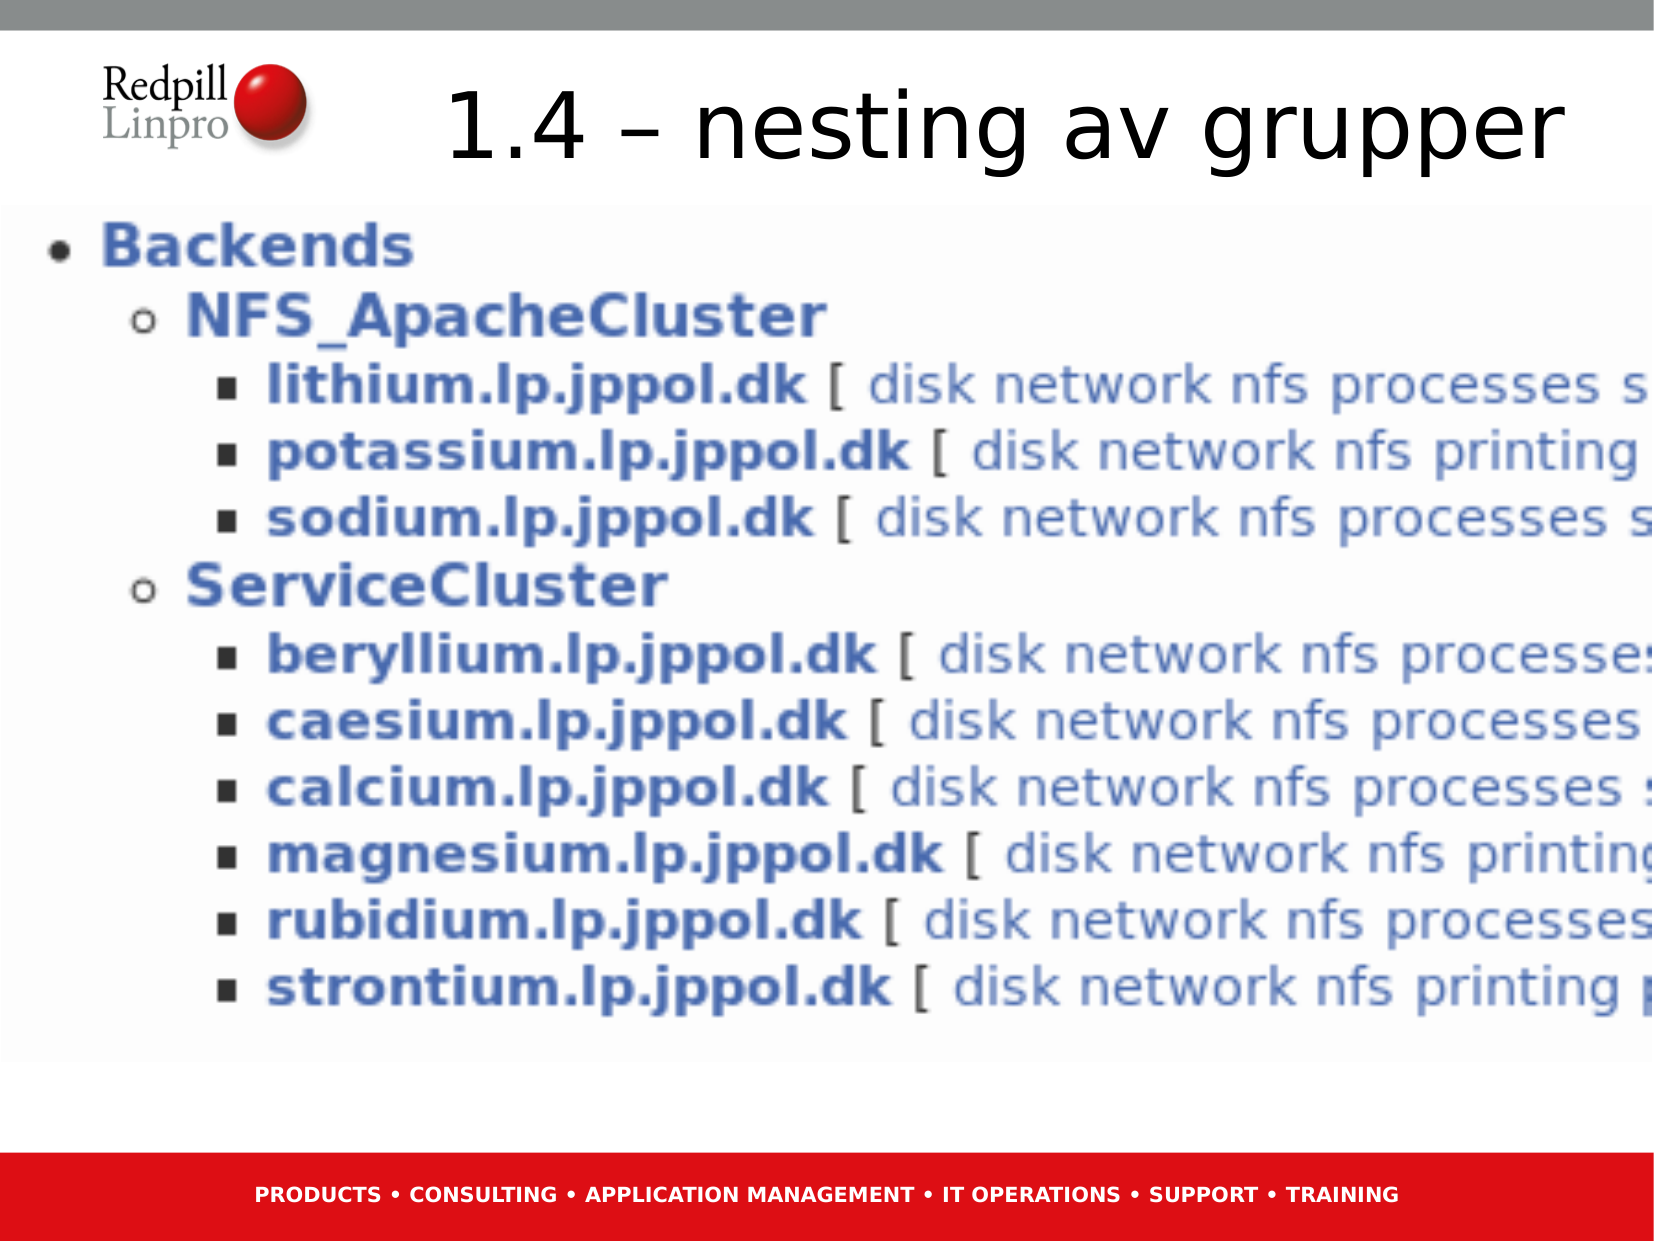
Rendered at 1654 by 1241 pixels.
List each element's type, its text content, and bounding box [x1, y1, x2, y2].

picture [0, 0, 1654, 1241]
title 1.4 – nesting av grupper [442, 73, 1571, 181]
